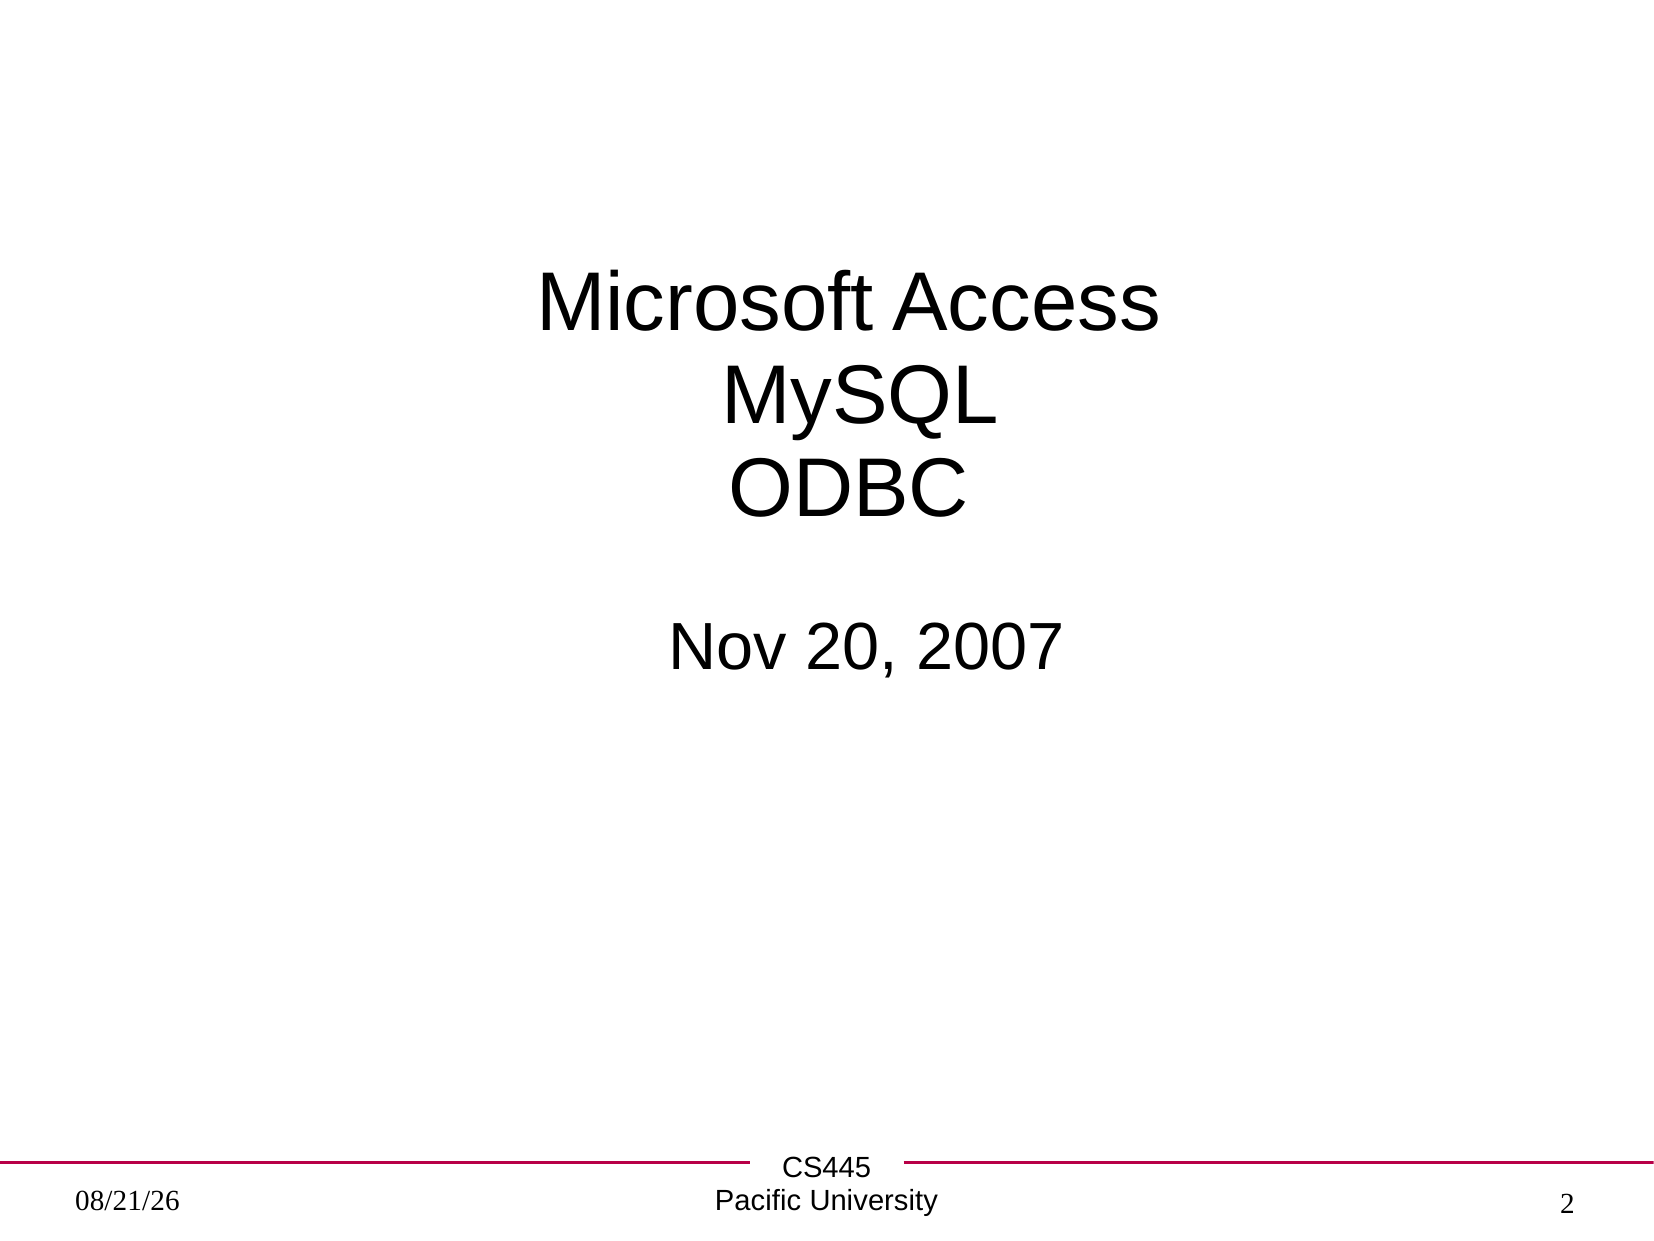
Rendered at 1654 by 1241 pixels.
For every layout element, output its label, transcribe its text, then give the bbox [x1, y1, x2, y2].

subtitle Microsoft Access MySQL ODBC Nov 20, 2007 [86, 37, 1576, 1126]
